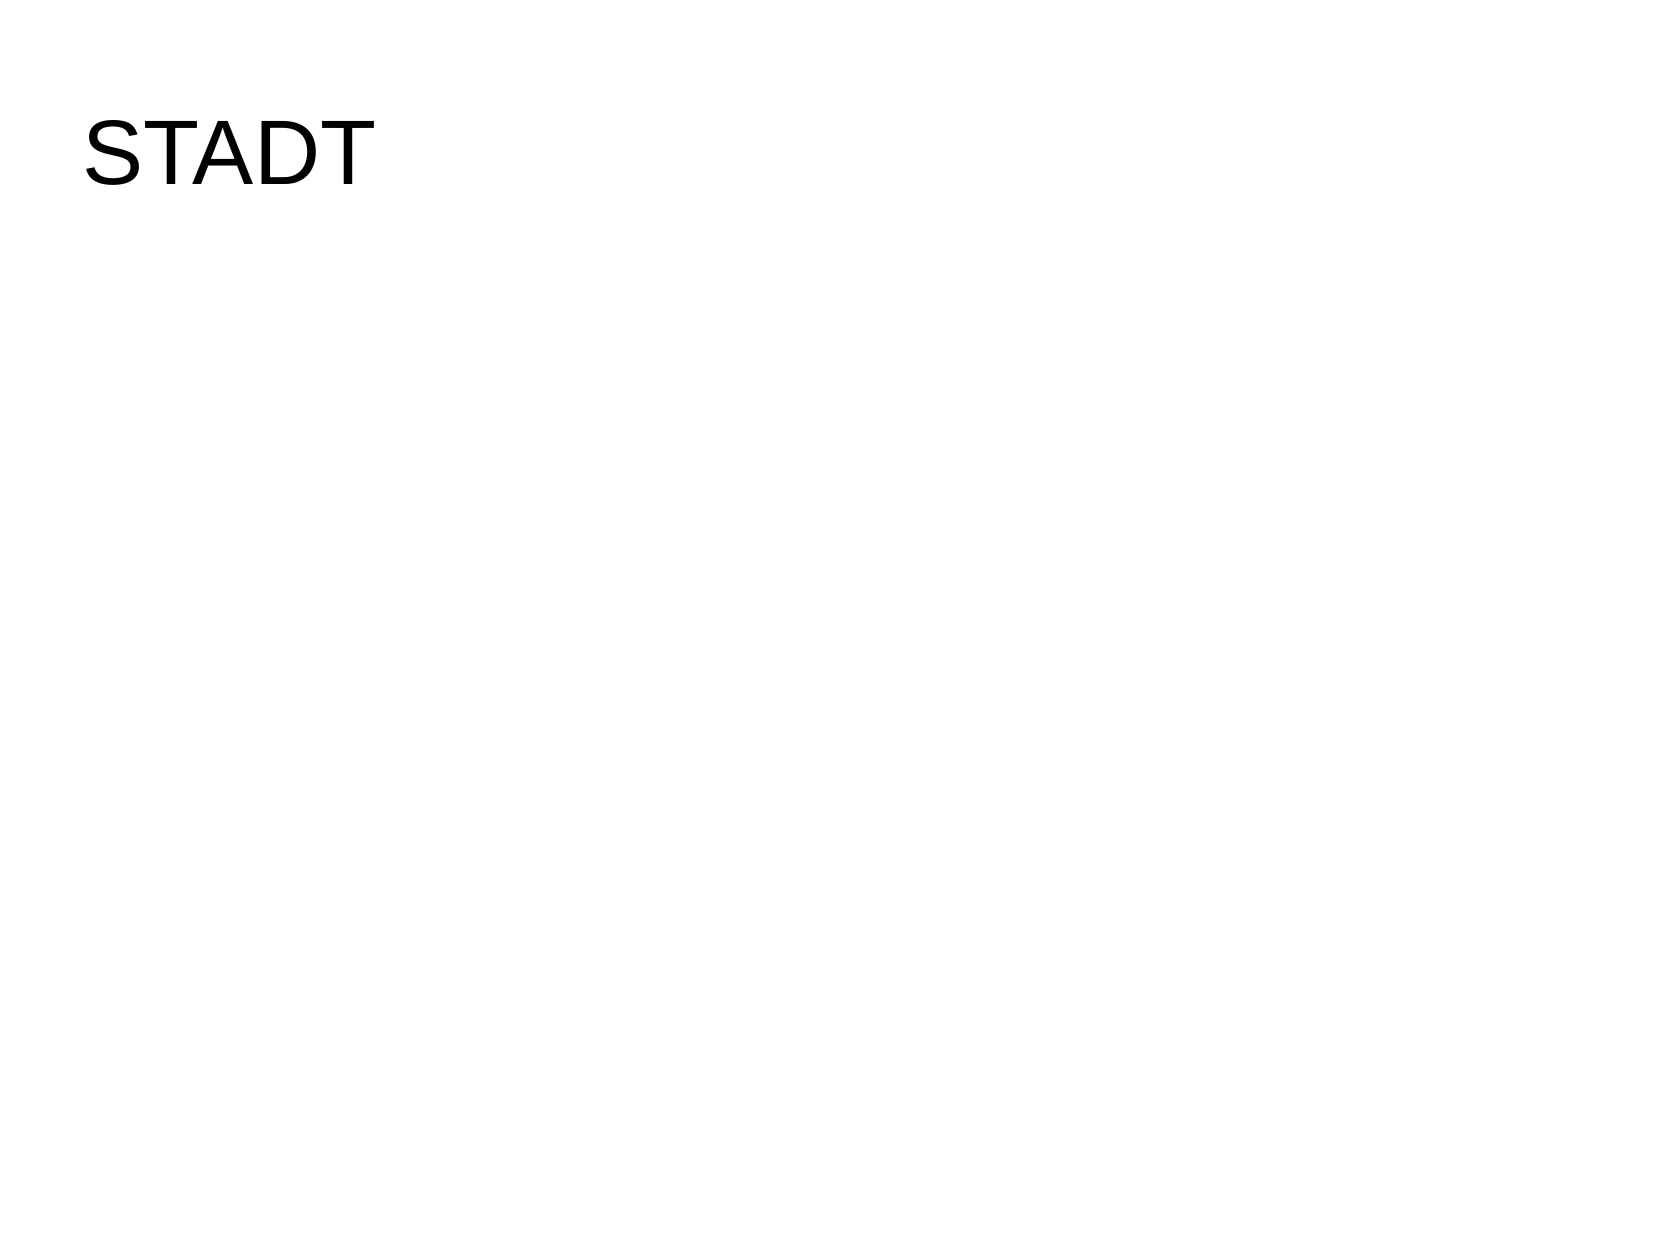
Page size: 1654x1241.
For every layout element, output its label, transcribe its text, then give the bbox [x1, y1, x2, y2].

title STADT [82, 56, 1571, 250]
